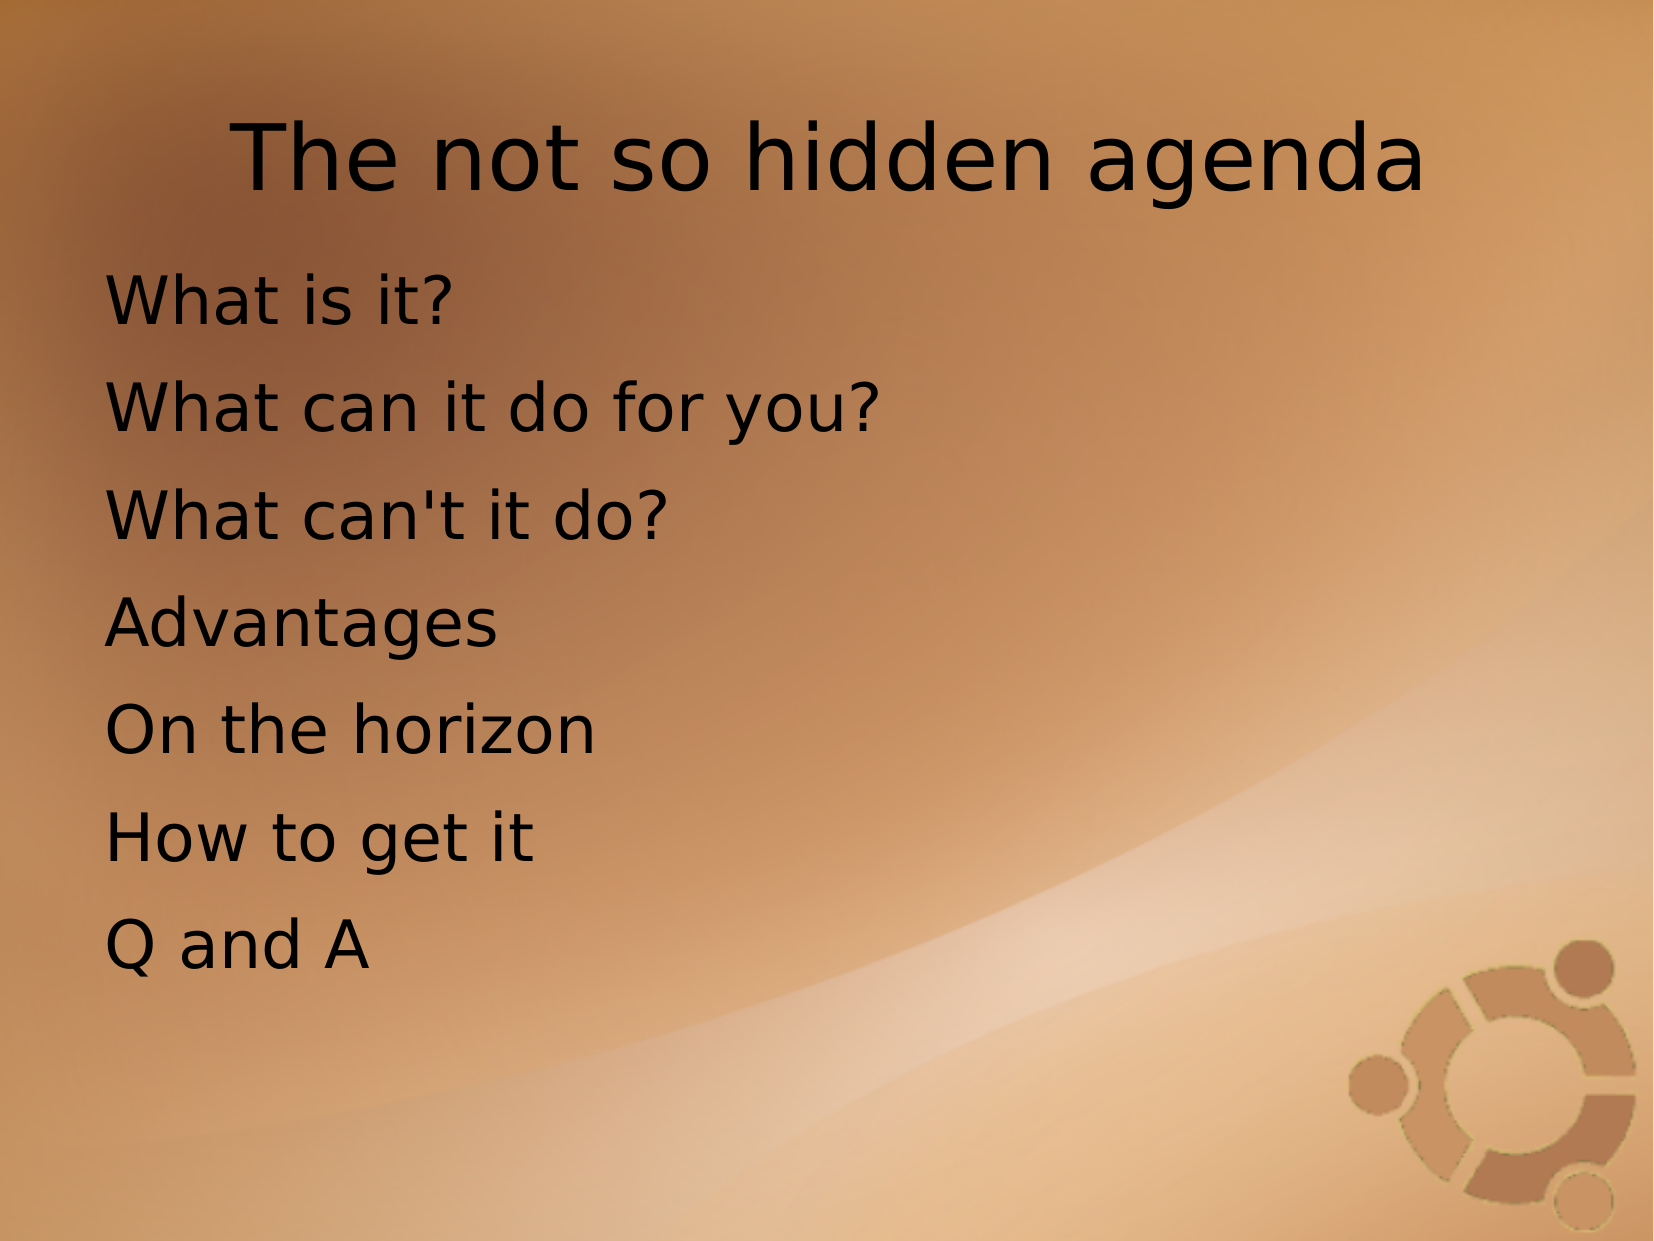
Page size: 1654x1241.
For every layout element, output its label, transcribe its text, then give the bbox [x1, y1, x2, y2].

list What is it? What can it do for you? What can't it do? Advantages On the horizon How to get it Q and A [86, 262, 1576, 1067]
title The not so hidden agenda [86, 55, 1576, 262]
picture [0, 0, 1654, 1241]
